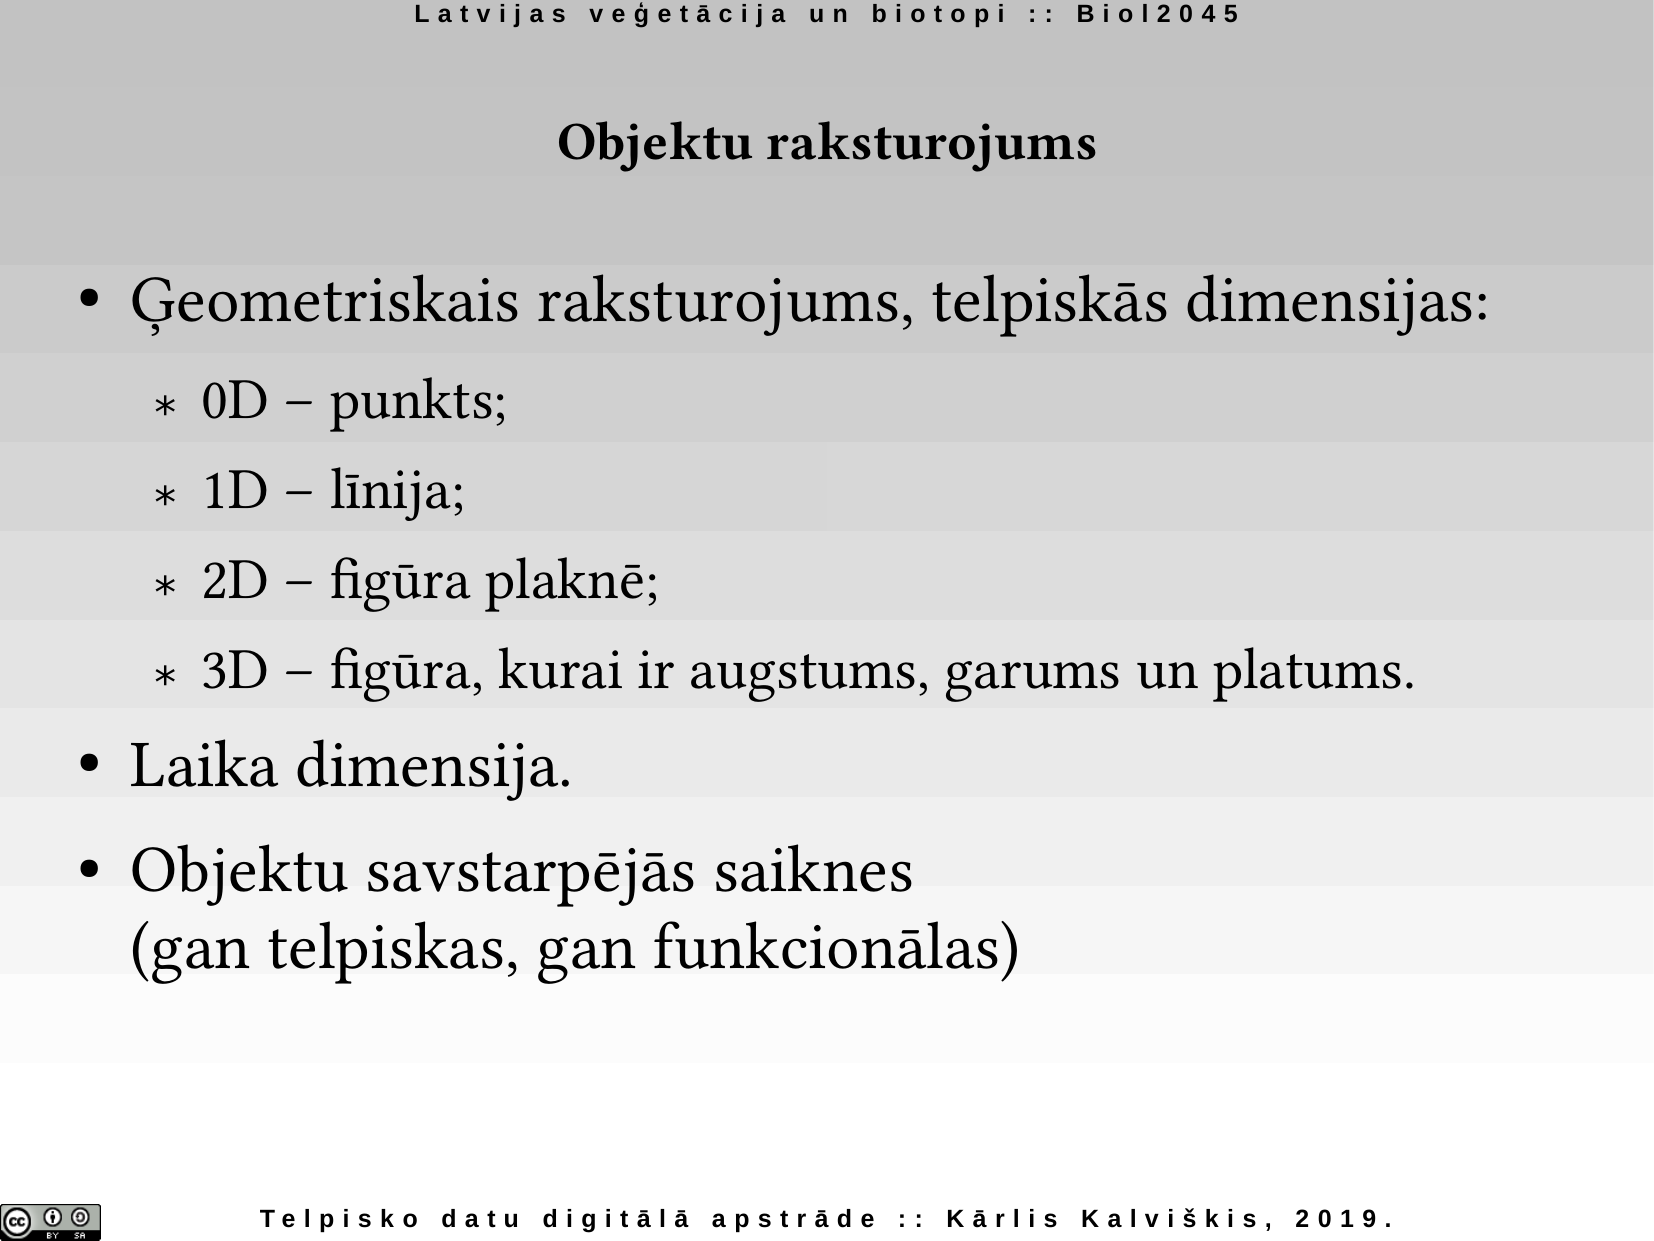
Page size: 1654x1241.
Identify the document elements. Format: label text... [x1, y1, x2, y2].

title Objektu raksturojums [59, 37, 1596, 246]
picture [0, 0, 1654, 1241]
list Ģeometriskais raksturojums, telpiskās dimensijas: 0D – punkts; 1D – līnija; 2D – figūra plaknē; 3D – figūra, kurai ir augstums, garums un platums. Laika dimensija. Objektu savstarpējās saiknes (gan telpiskas, gan funkcionālas) [59, 261, 1596, 1175]
